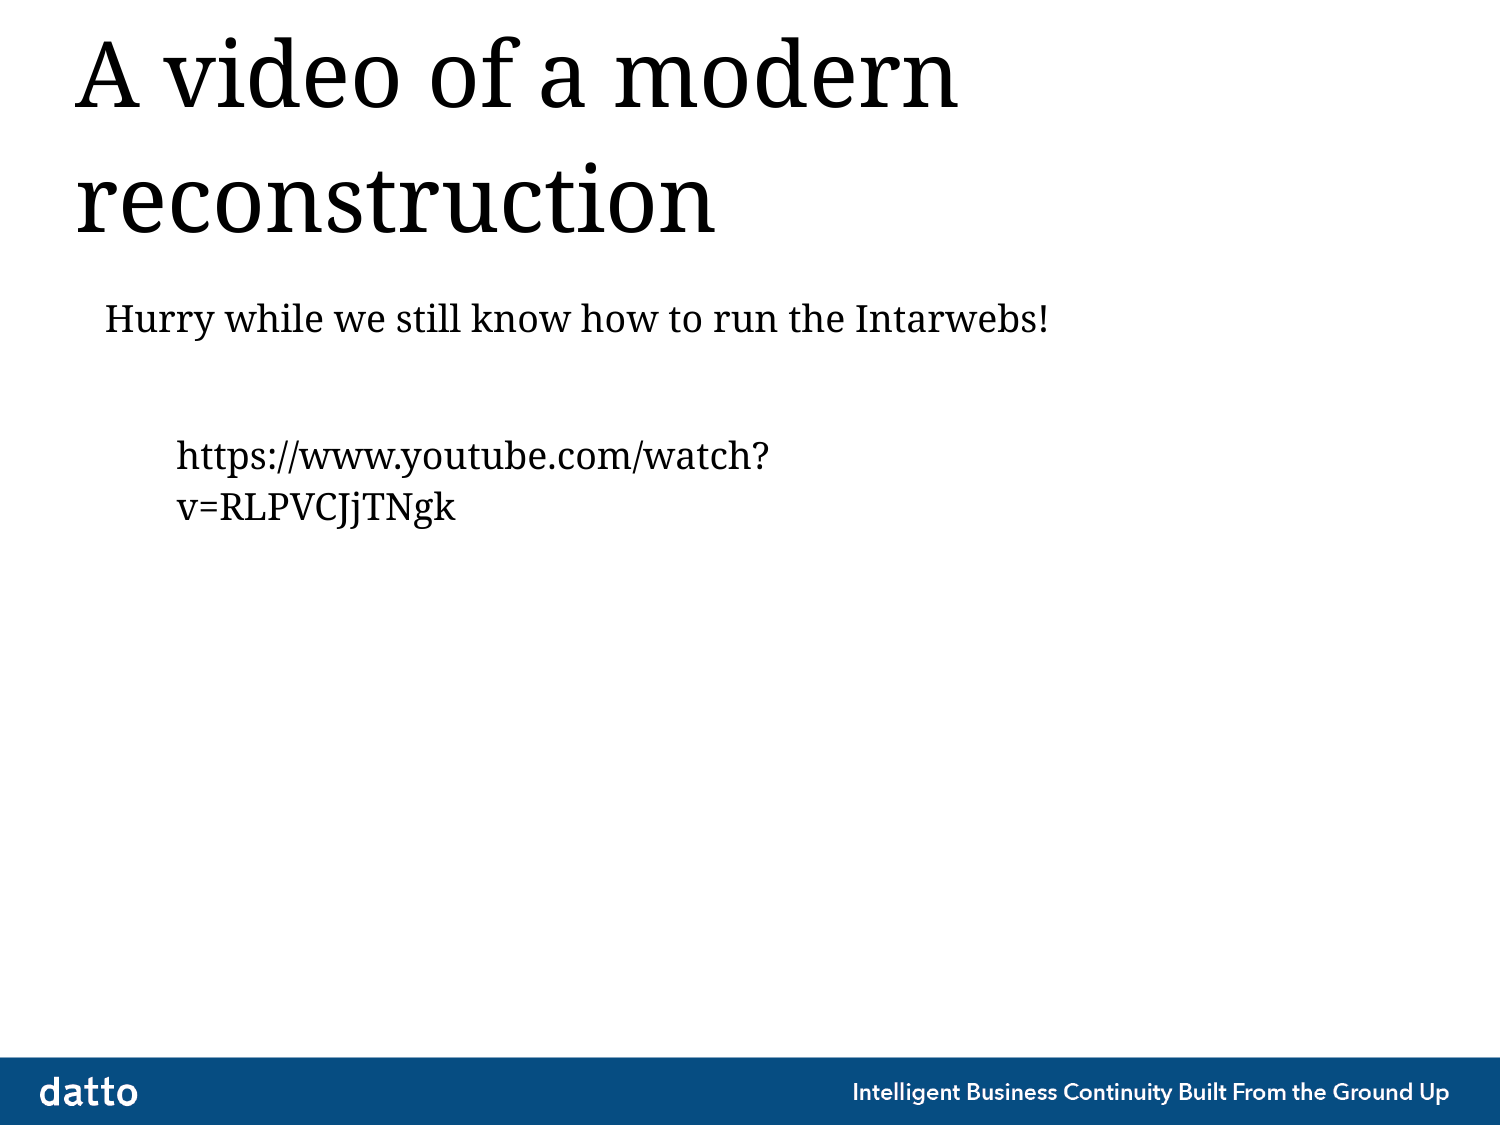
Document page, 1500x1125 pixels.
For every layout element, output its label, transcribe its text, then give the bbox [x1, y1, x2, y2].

picture [0, 0, 1500, 1125]
title A video of a modern reconstruction [75, 30, 1425, 239]
text_box https://www.youtube.com/watch?v=RLPVCJjTNgk [161, 422, 1051, 480]
text_box Hurry while we still know how to run the Intarwebs! [90, 285, 1336, 343]
